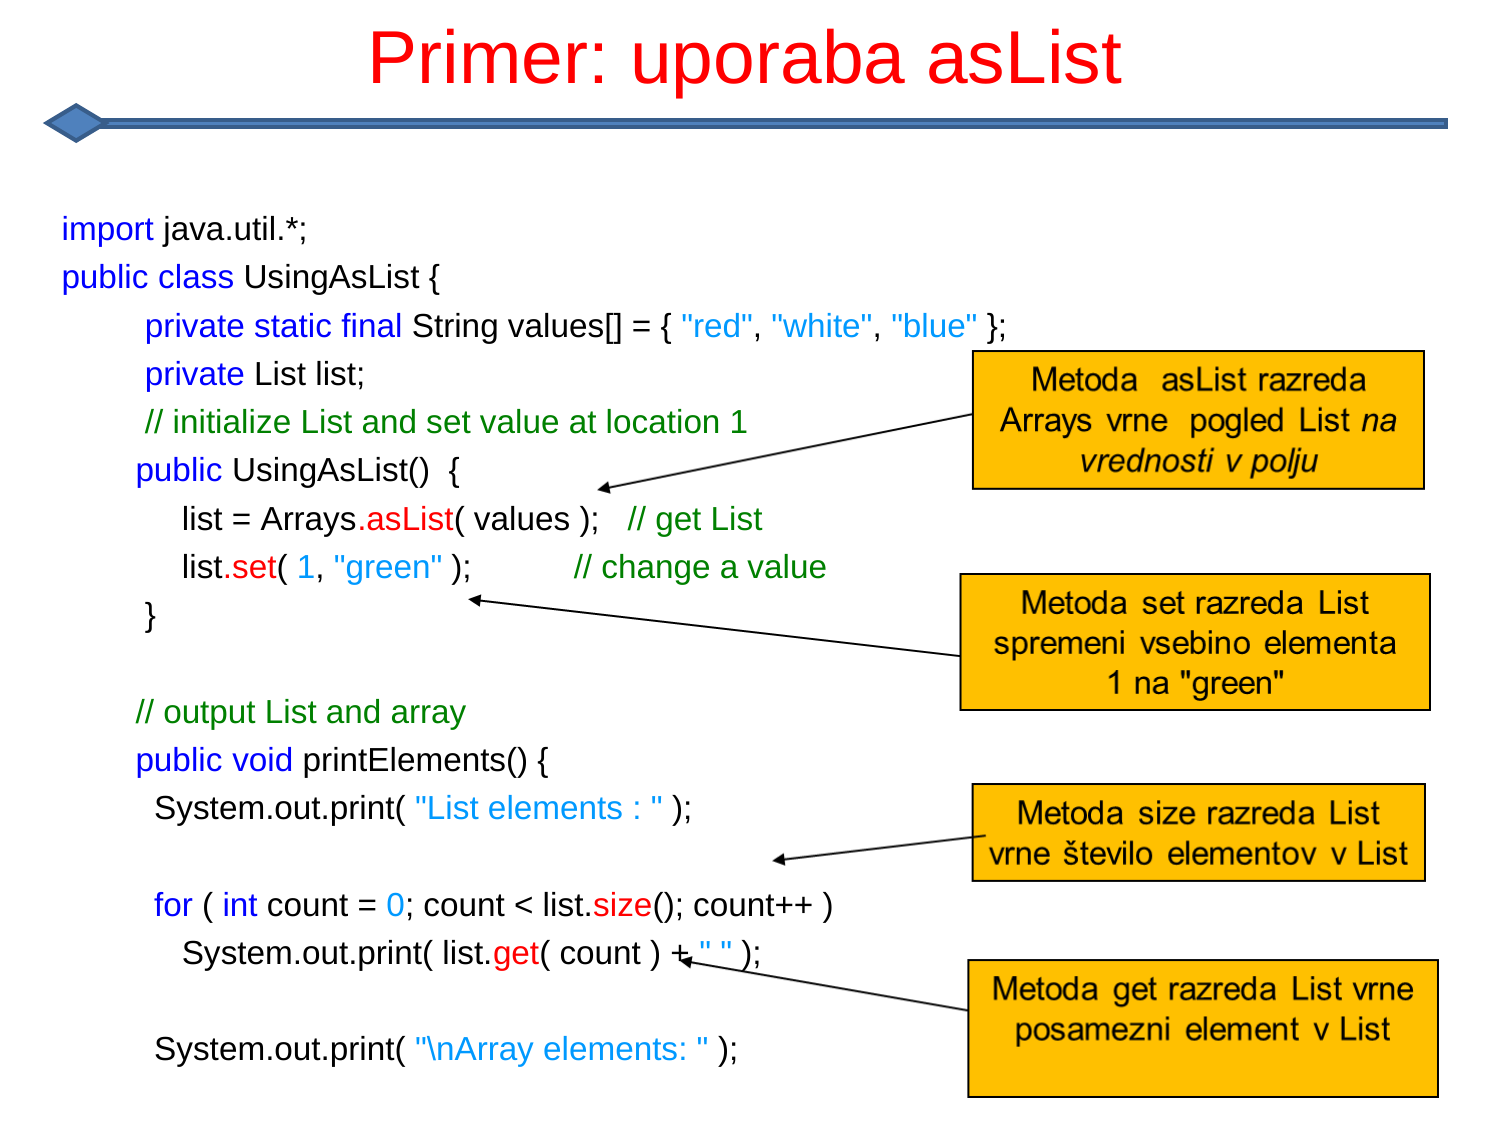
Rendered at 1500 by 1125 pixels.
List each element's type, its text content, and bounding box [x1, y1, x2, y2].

picture [666, 1051, 674, 1058]
picture [1185, 781, 1428, 893]
title Primer: uporaba asList [70, 0, 1421, 108]
picture [1185, 571, 1431, 722]
text_box import java.util.*; public class UsingAsList { private static final String values[] = { "red", "white", "blue" }; private List list; // initialize List and set value at location 1 public UsingAsList() { list = Arrays.asList( values ); // get List list.set( 1, "green" ); // change a value } // output List and array public void printElements() { System.out.print( "List elements : " ); for ( int count = 0; count < list.size(); count++ ) System.out.print( list.get( count ) + " " ); System.out.print( "\nArray elements: " ); [46, 199, 1185, 997]
picture [666, 947, 1447, 1098]
picture [1185, 348, 1427, 503]
